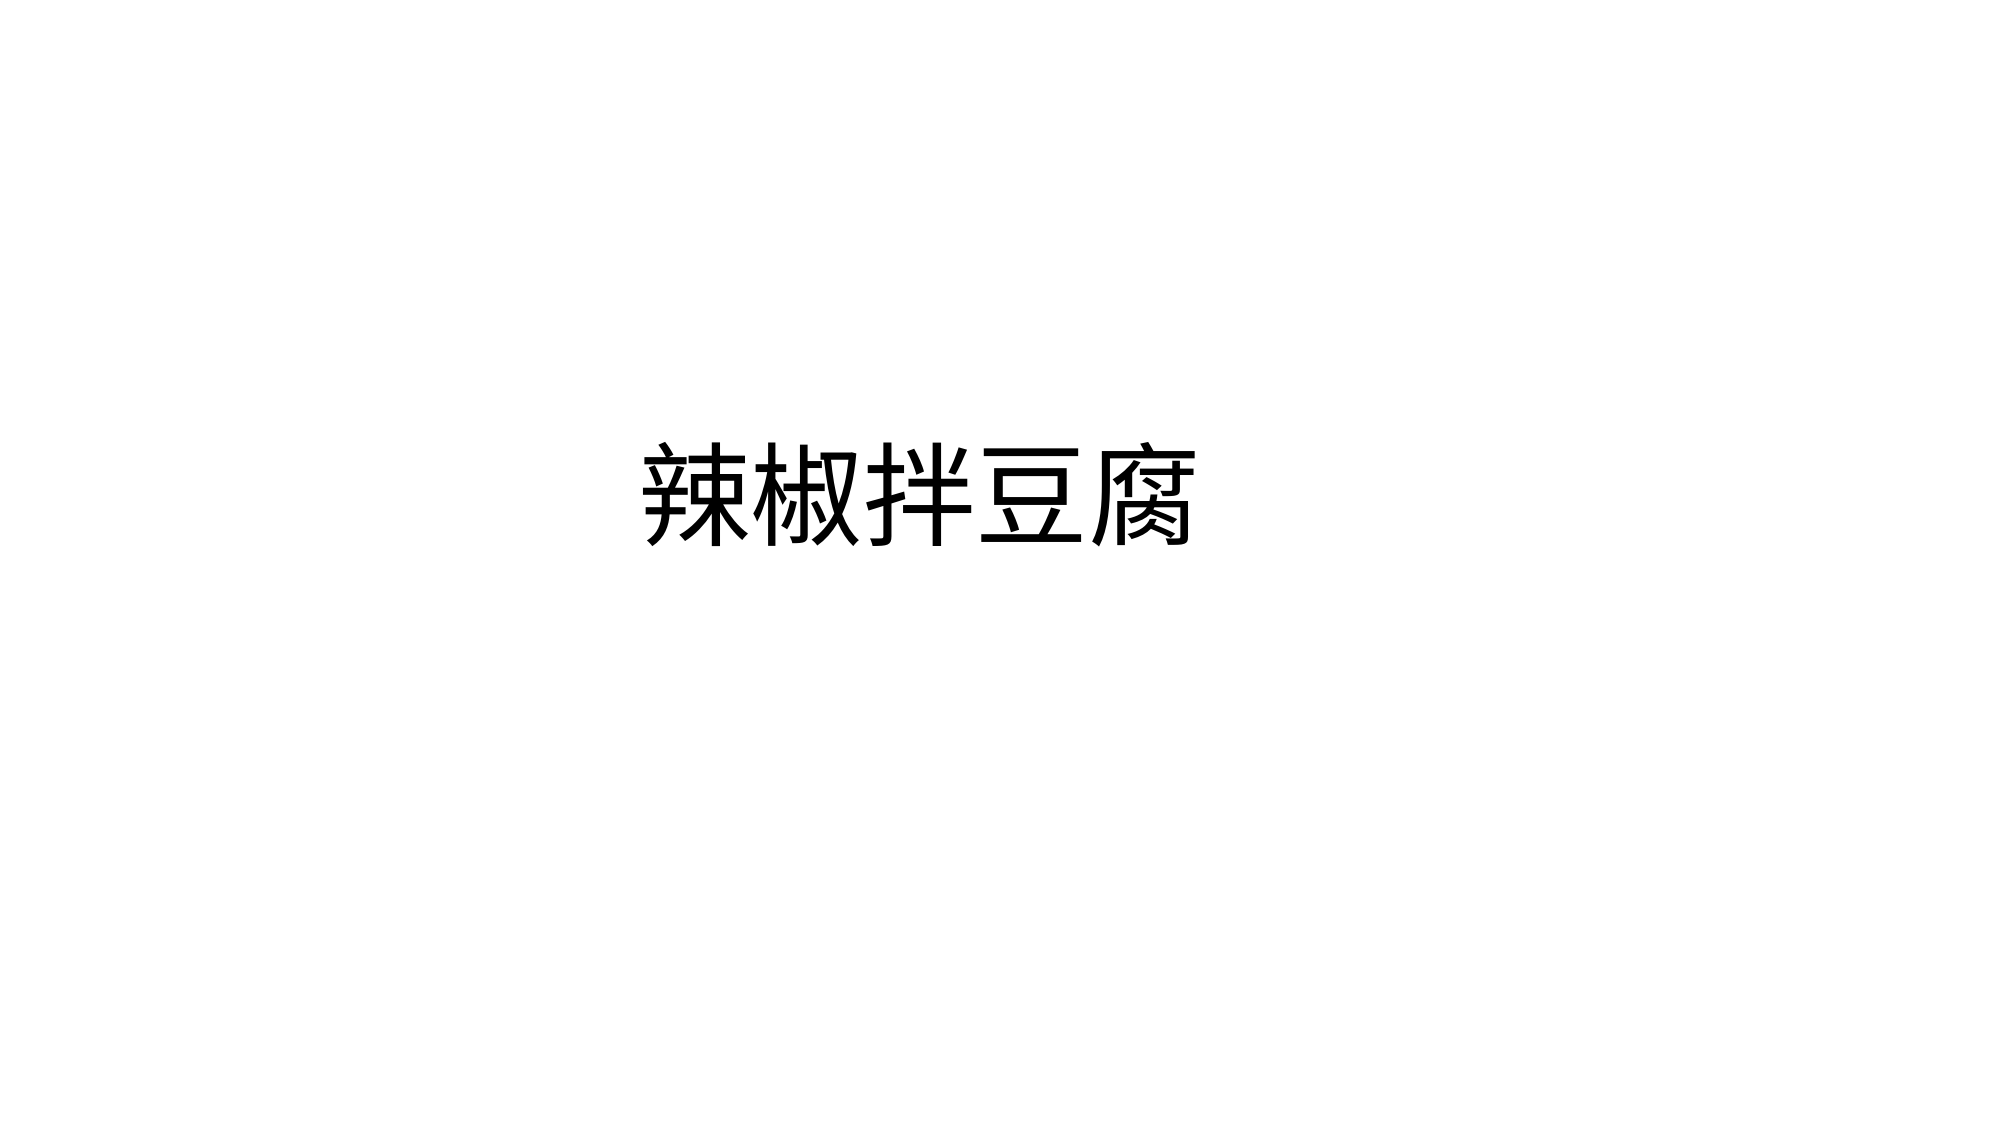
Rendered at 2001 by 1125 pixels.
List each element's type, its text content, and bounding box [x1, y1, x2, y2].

text_box 辣椒拌豆腐 [495, 417, 1344, 570]
